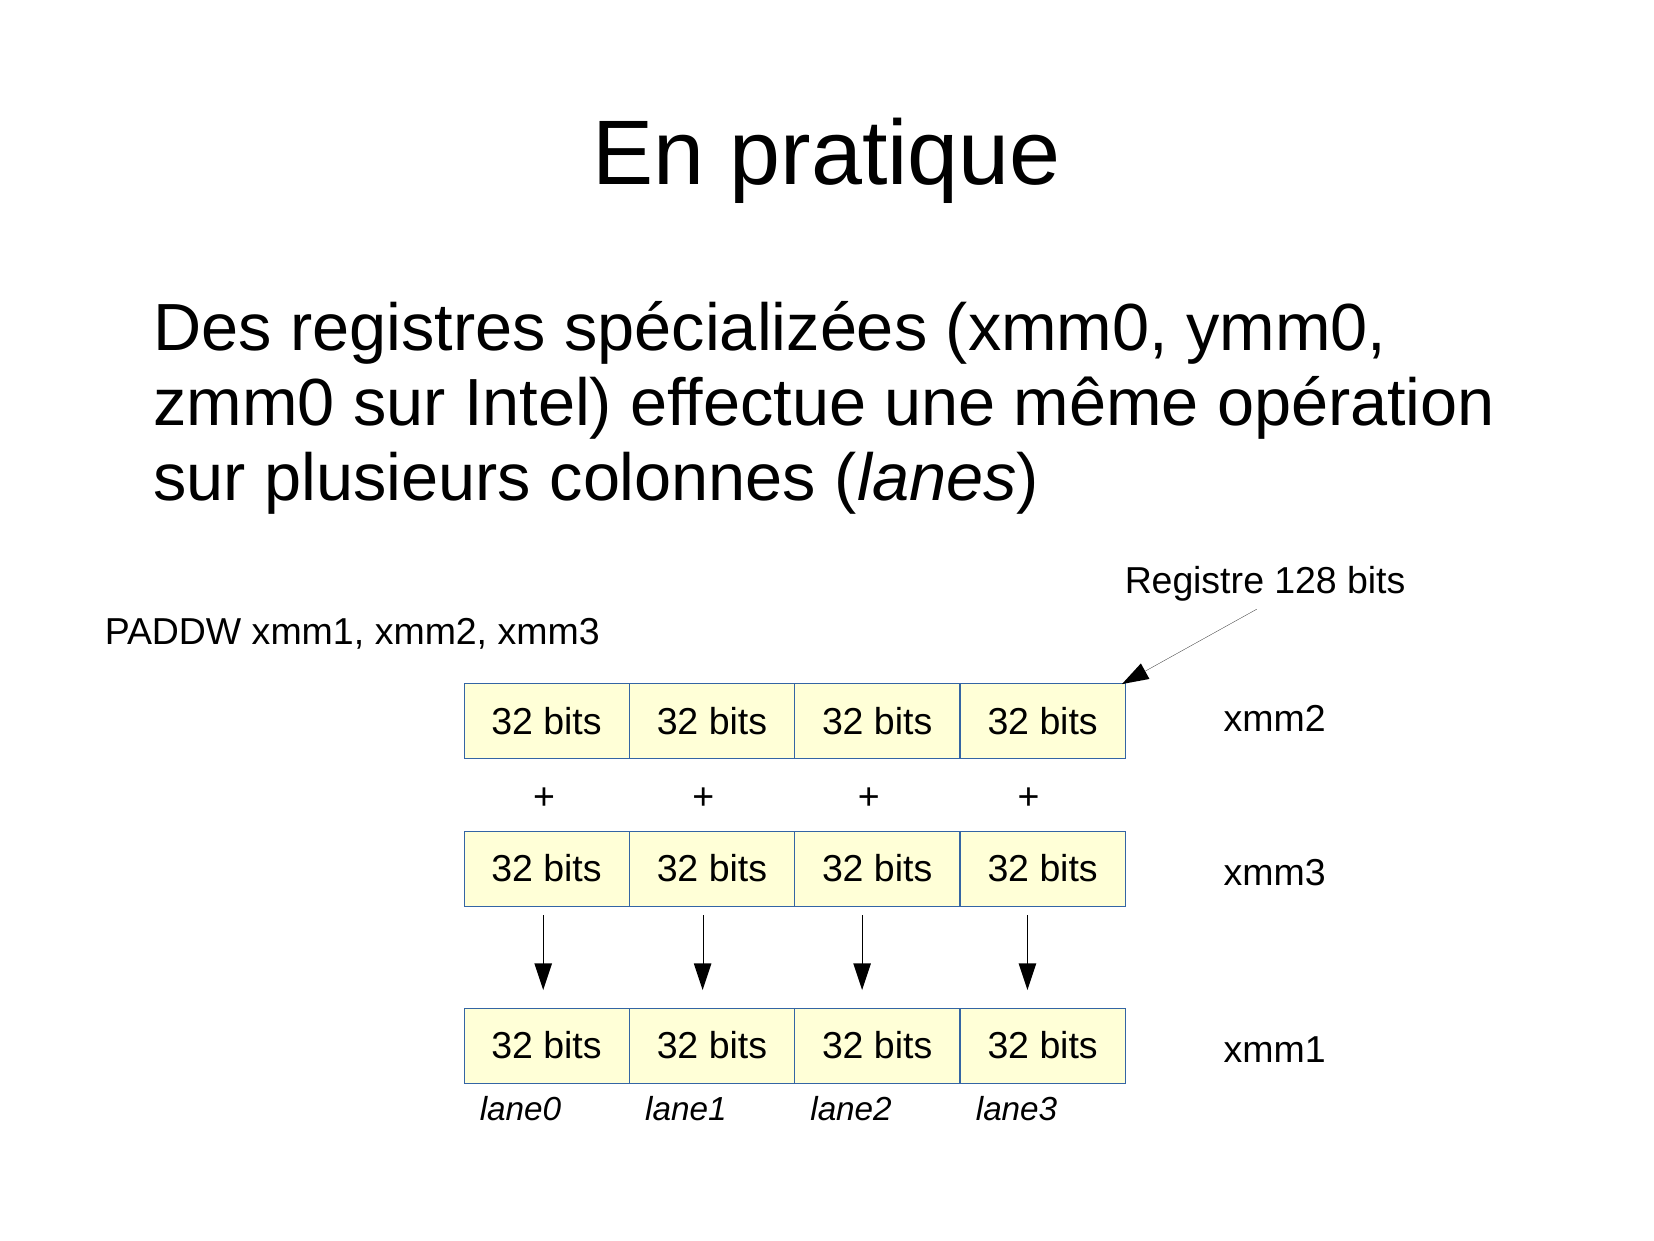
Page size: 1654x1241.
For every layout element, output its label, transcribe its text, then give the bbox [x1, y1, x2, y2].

title En pratique [82, 49, 1571, 257]
text_box 32 bits [629, 1008, 794, 1084]
text_box 32 bits [960, 831, 1126, 907]
text_box PADDW xmm1, xmm2, xmm3 [90, 603, 616, 661]
text_box xmm2 [1208, 690, 1341, 747]
text_box 32 bits [464, 831, 629, 907]
text_box Registre 128 bits [1110, 552, 1426, 610]
text_box 32 bits [960, 1008, 1126, 1084]
text_box 32 bits [629, 683, 794, 759]
text_box + [843, 768, 895, 826]
list Des registres spécializées (xmm0, ymm0, zmm0 sur Intel) effectue une même opération sur plusieurs colonnes (lanes) [82, 290, 1571, 556]
text_box 32 bits [960, 683, 1126, 759]
text_box lane0 [465, 1083, 577, 1136]
text_box + [1002, 768, 1055, 826]
text_box xmm3 [1208, 843, 1341, 901]
text_box 32 bits [794, 1008, 960, 1084]
text_box 32 bits [464, 683, 629, 759]
text_box lane1 [630, 1083, 742, 1136]
text_box lane2 [795, 1083, 907, 1136]
text_box 32 bits [629, 831, 794, 907]
text_box + [518, 768, 571, 826]
text_box 32 bits [794, 683, 960, 759]
text_box + [677, 768, 730, 826]
text_box 32 bits [464, 1008, 629, 1084]
text_box xmm1 [1208, 1020, 1341, 1078]
text_box 32 bits [794, 831, 960, 907]
text_box lane3 [961, 1083, 1073, 1136]
